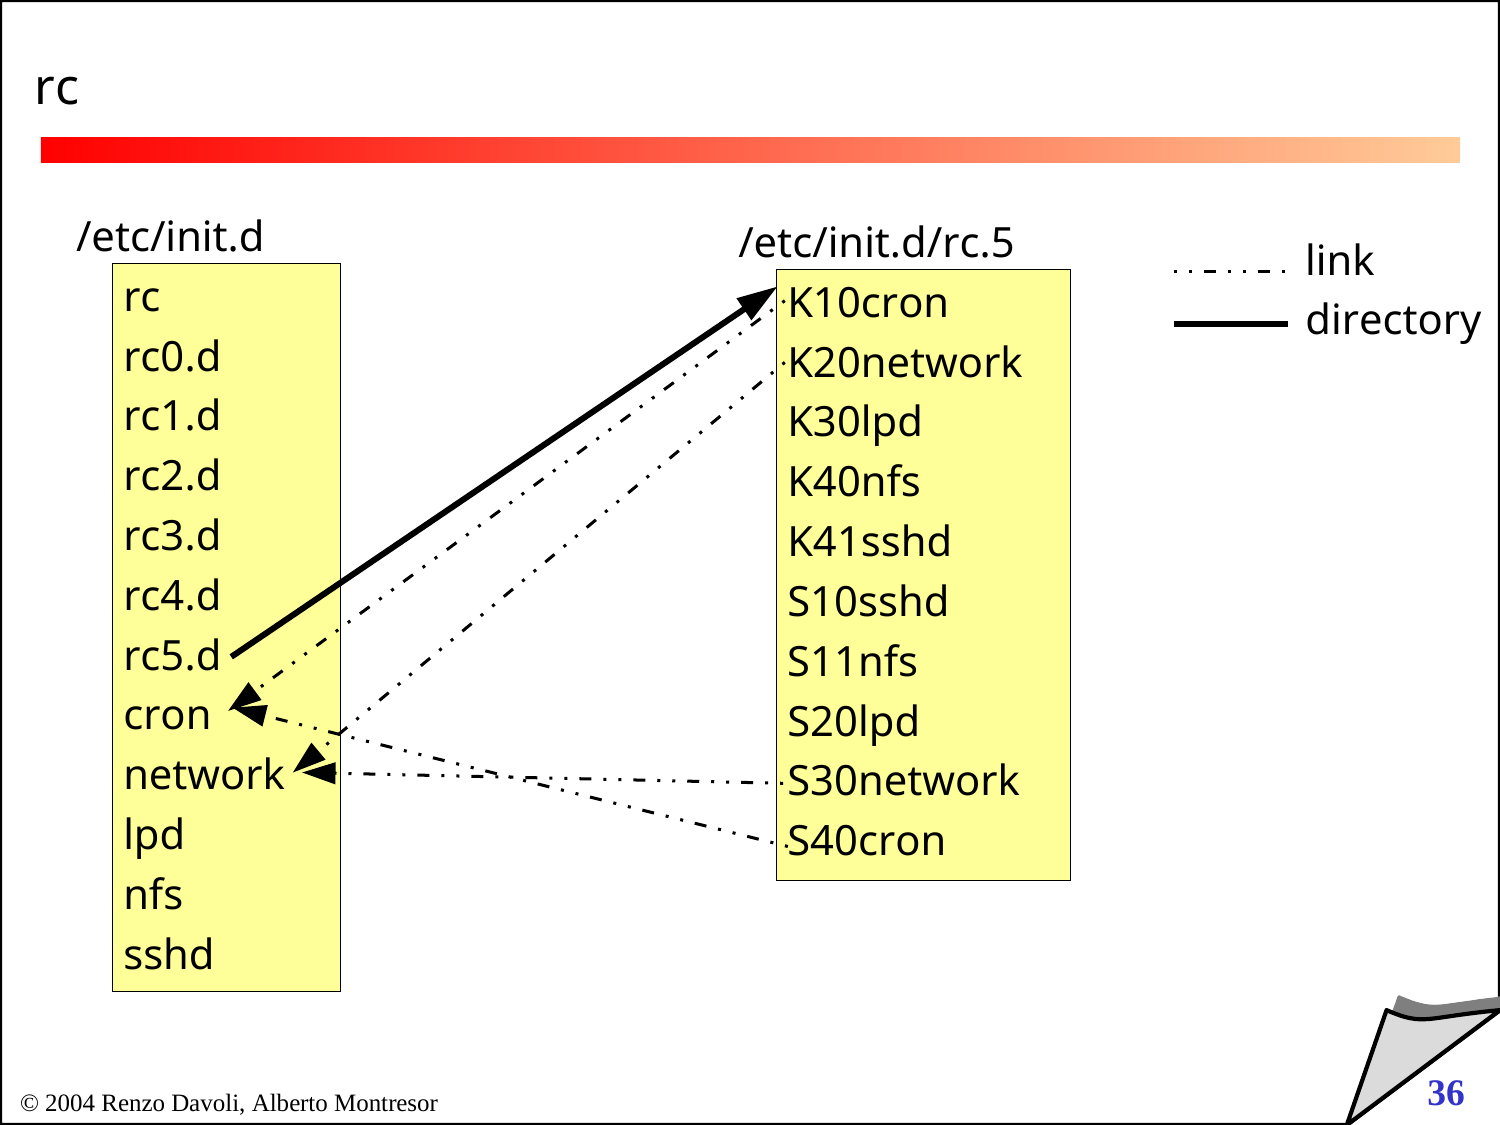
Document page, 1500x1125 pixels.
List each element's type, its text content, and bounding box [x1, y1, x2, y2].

text_box /etc/init.d [76, 204, 397, 263]
text_box rc rc0.d rc1.d rc2.d rc3.d rc4.d rc5.d cron network lpd nfs sshd [112, 263, 341, 992]
text_box /etc/init.d/rc.5 [738, 210, 1170, 269]
text_box link [1305, 227, 1477, 286]
text_box directory [1305, 286, 1500, 346]
title rc [34, 44, 1466, 131]
text_box K10cron K20network K30lpd K40nfs K41sshd S10sshd S11nfs S20lpd S30network S40cron [776, 269, 1071, 881]
